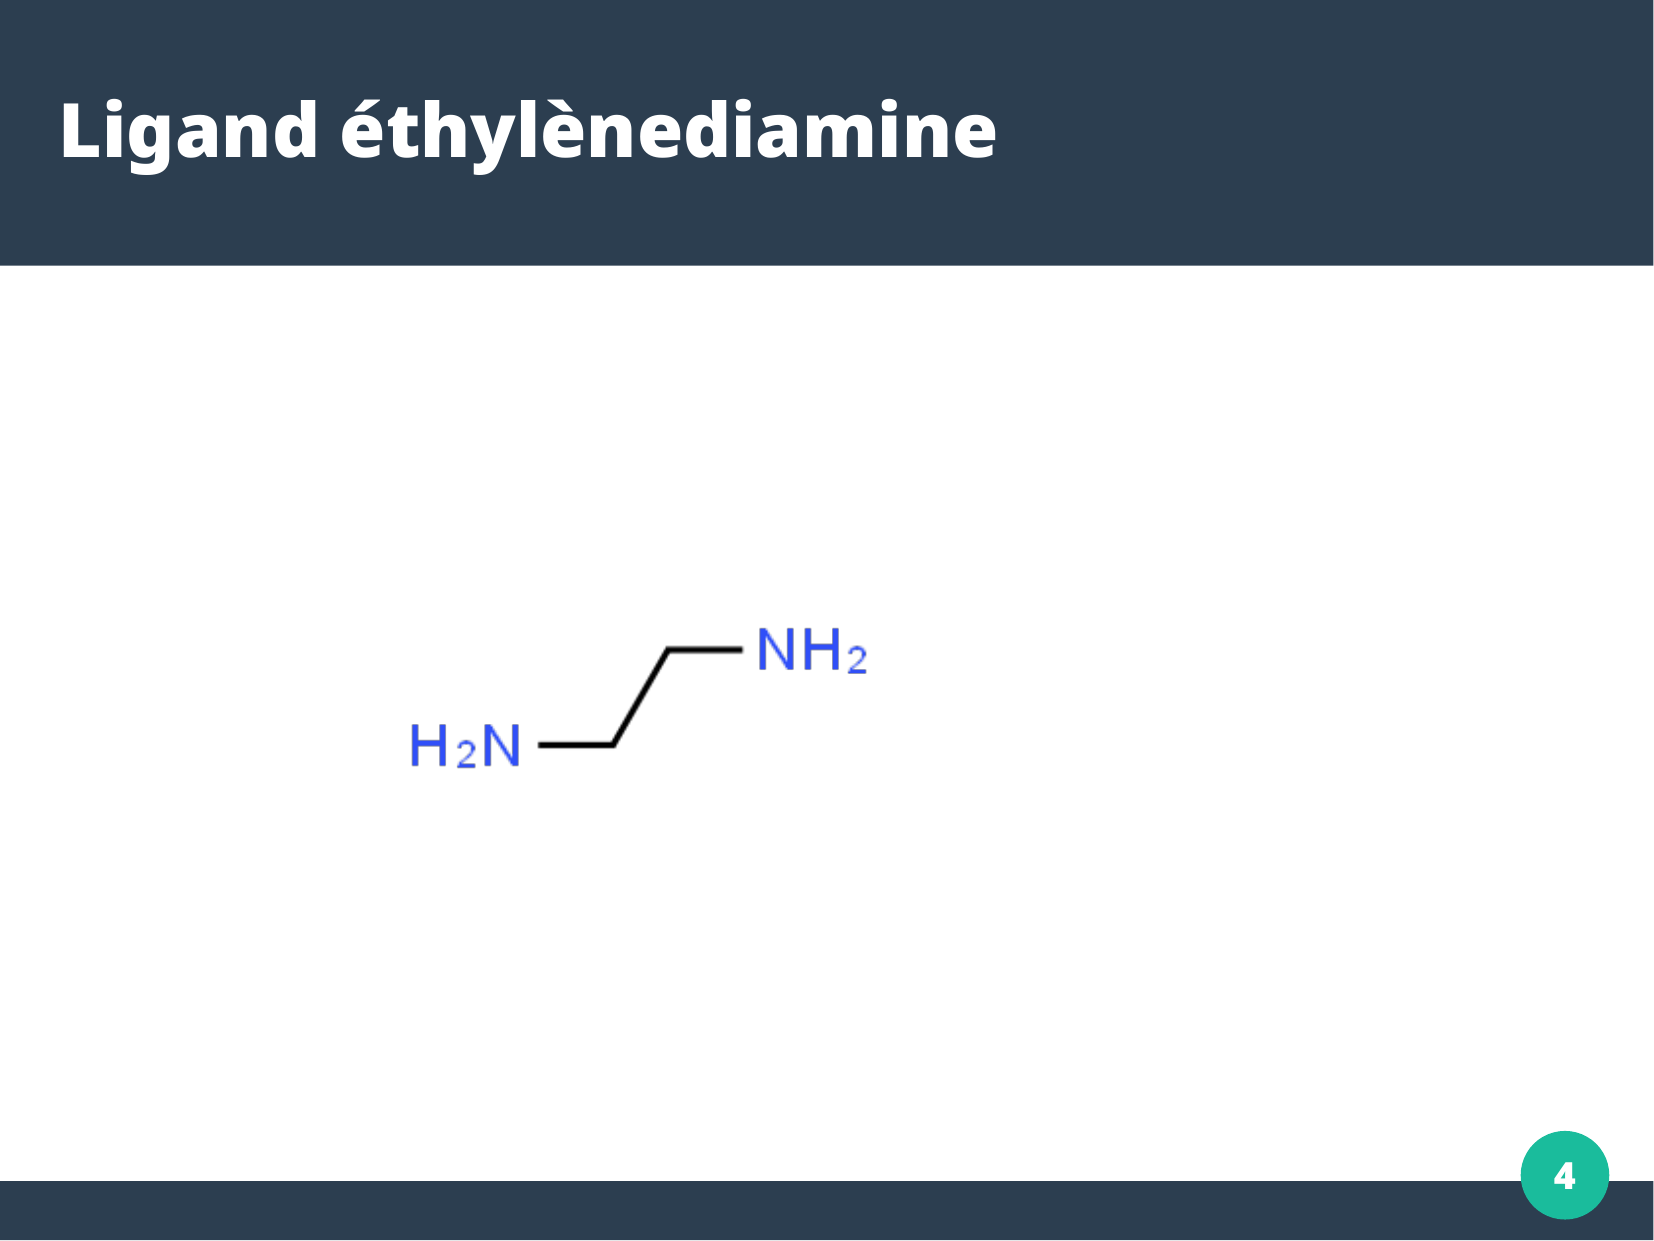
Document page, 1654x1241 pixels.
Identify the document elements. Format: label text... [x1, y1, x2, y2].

title Ligand éthylènediamine [59, 49, 1595, 207]
picture [395, 454, 886, 946]
